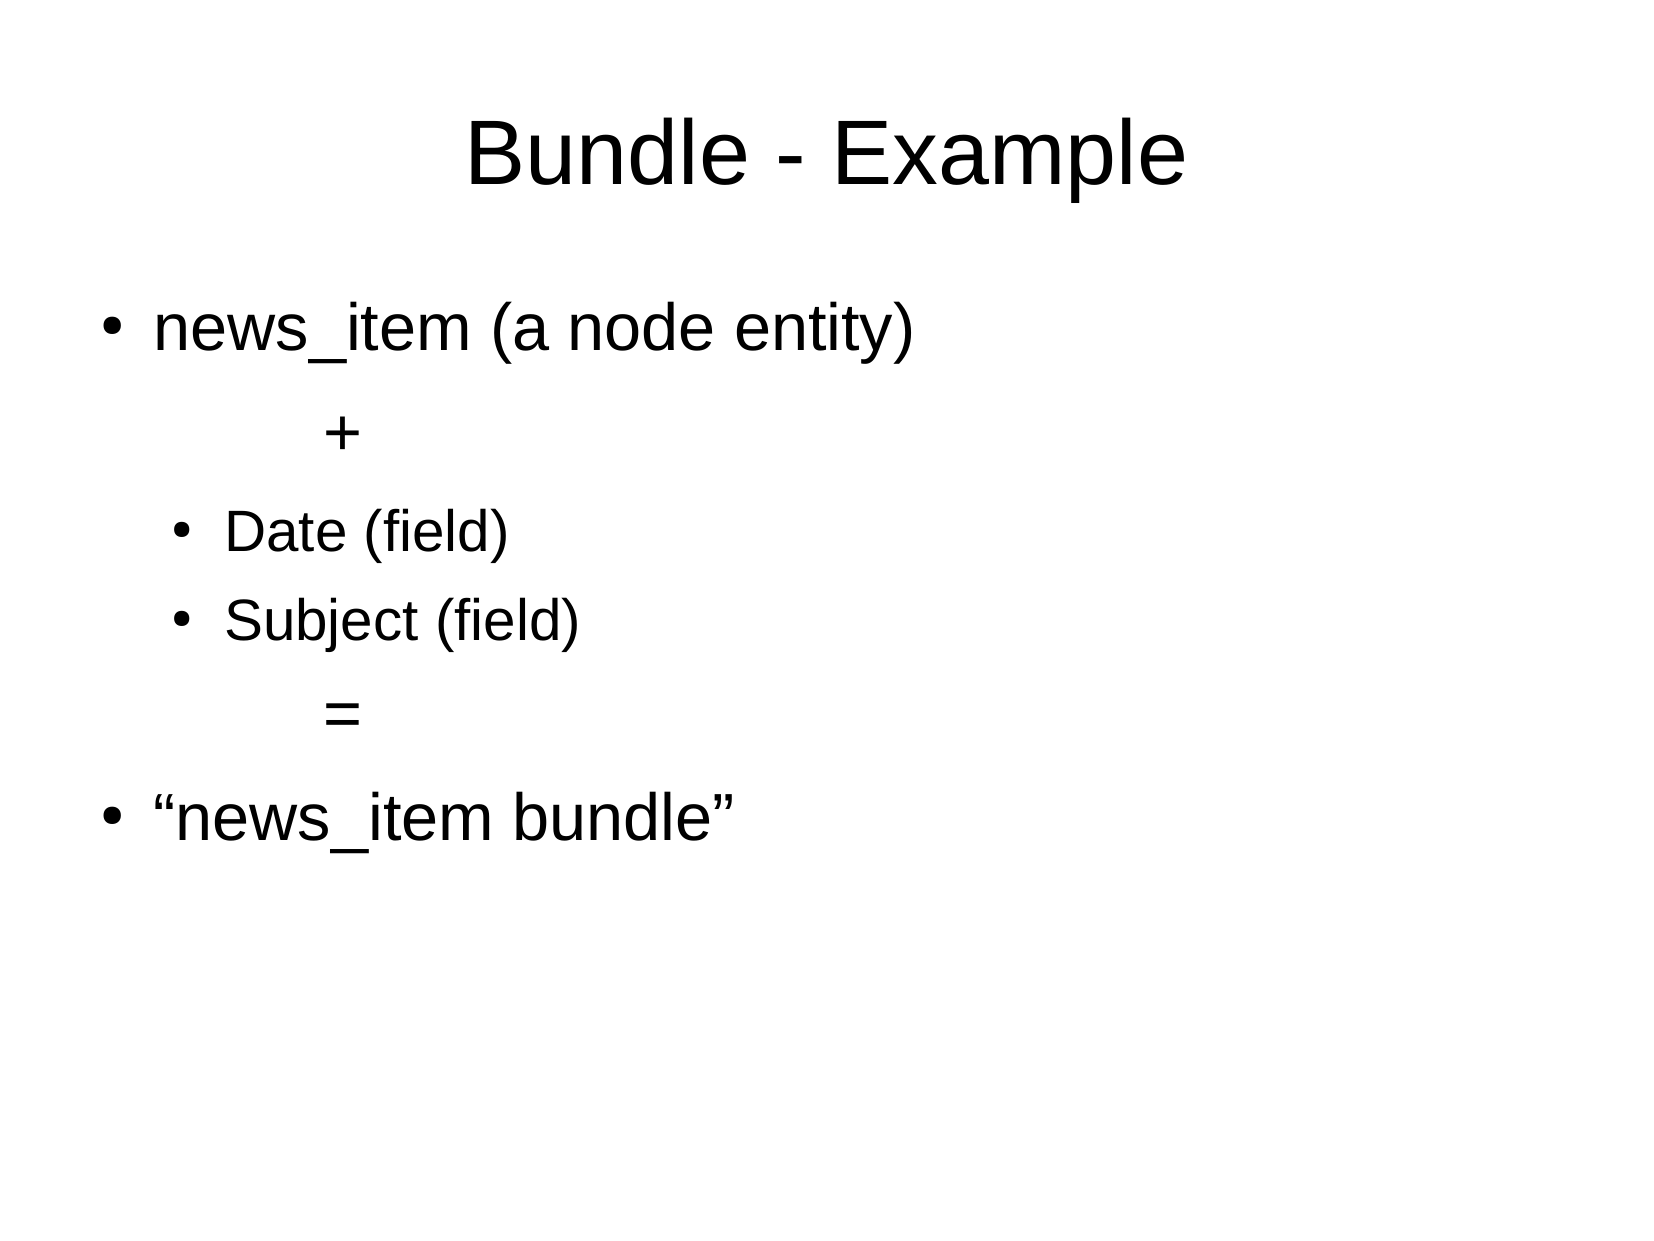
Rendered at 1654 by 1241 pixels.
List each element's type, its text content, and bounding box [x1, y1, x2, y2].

title Bundle - Example [82, 49, 1571, 257]
list news_item (a node entity) + Date (field) Subject (field) = “news_item bundle” [82, 290, 1571, 1109]
